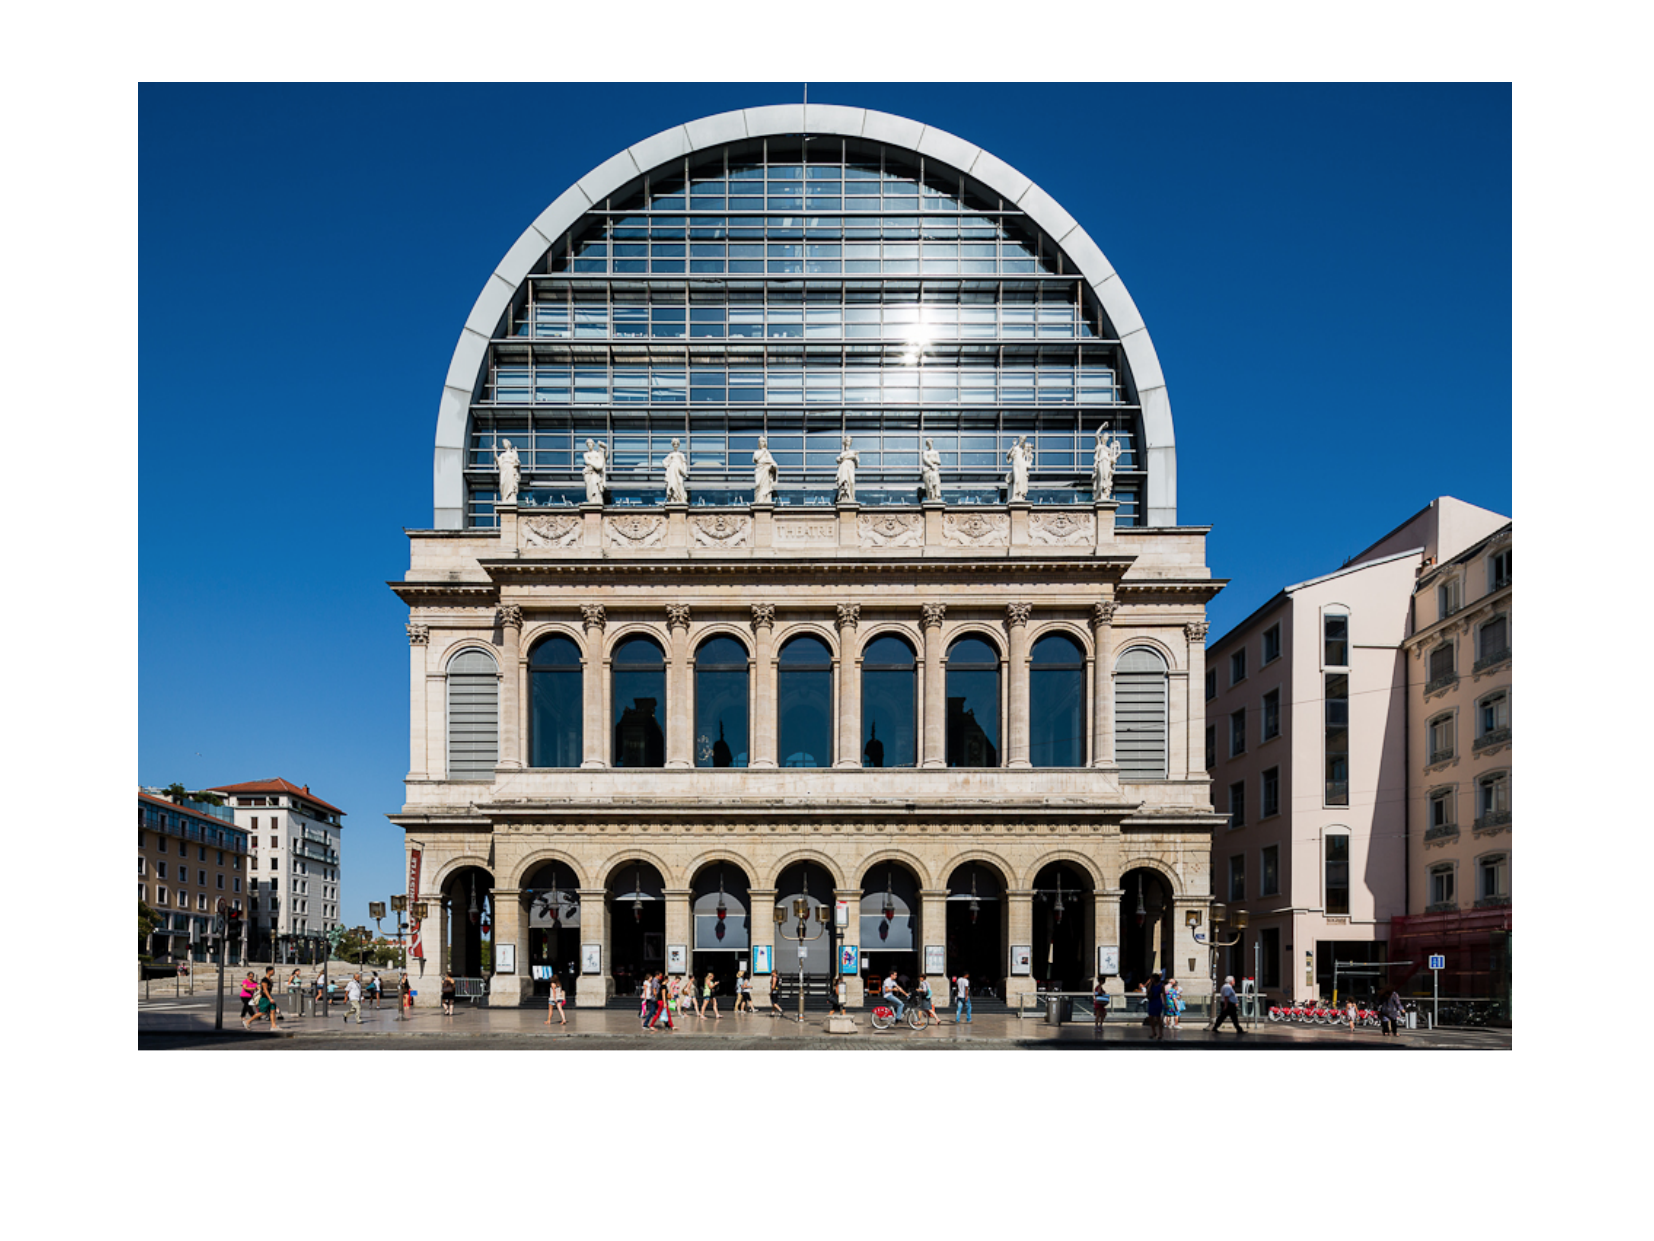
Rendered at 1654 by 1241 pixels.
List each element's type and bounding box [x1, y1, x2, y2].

picture [138, 82, 1512, 1052]
